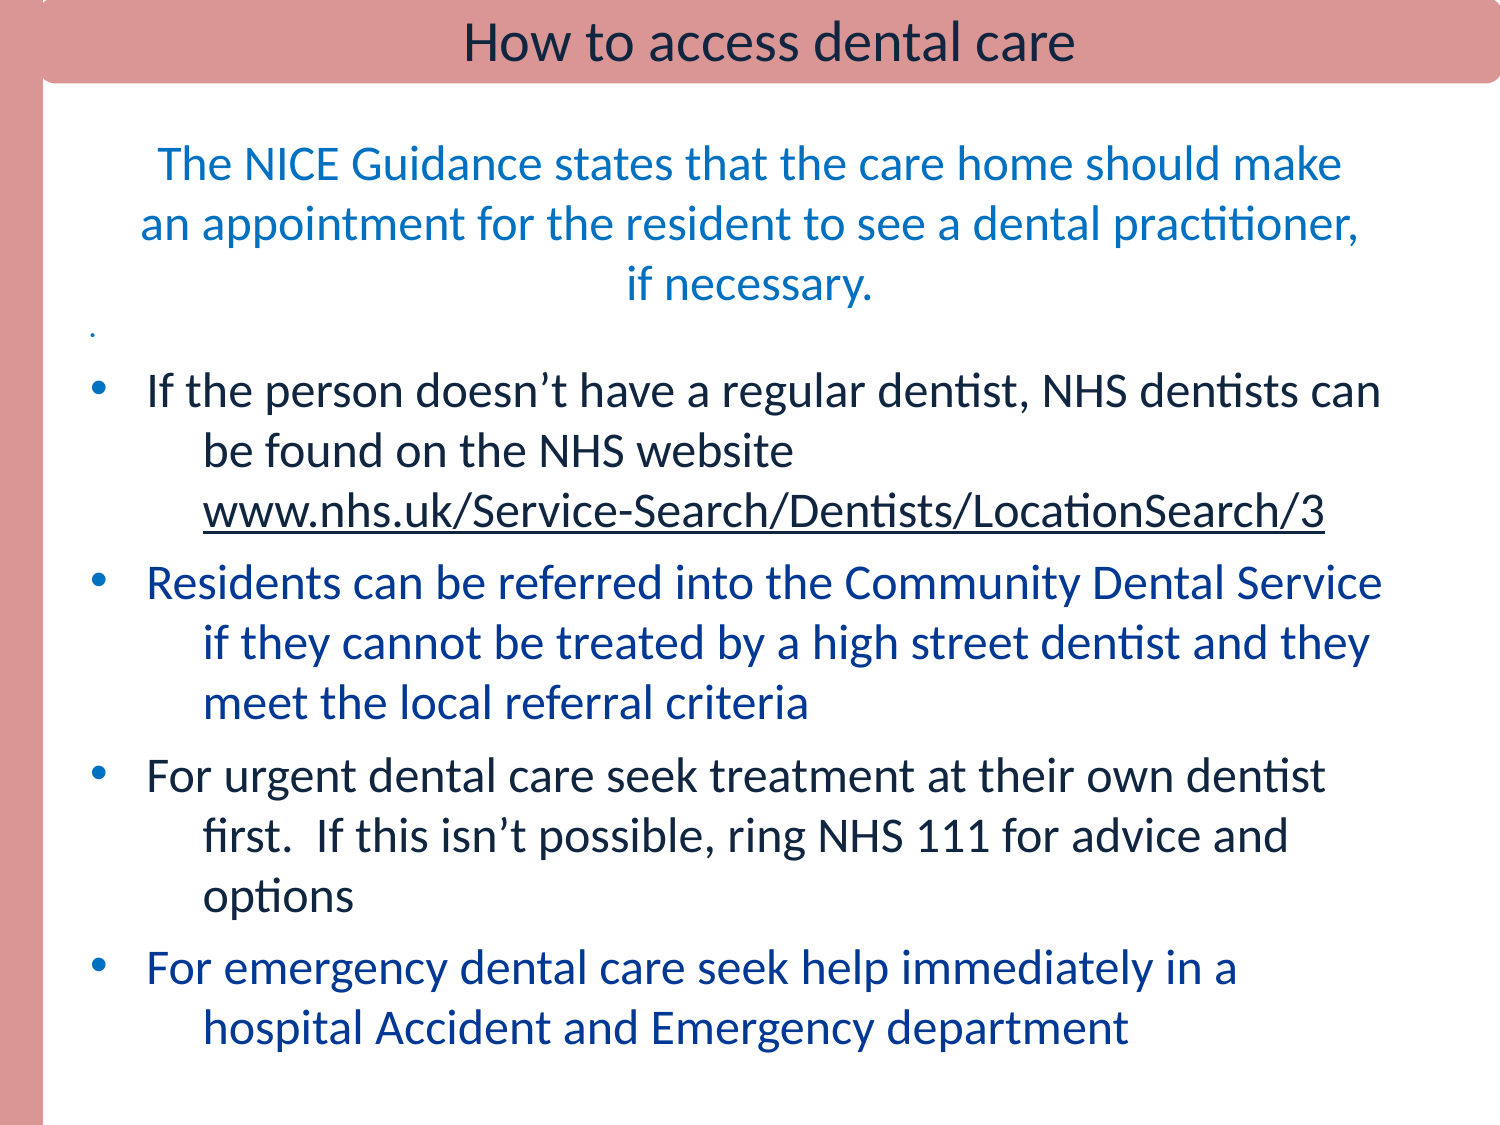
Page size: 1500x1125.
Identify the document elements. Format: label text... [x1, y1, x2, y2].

text_box [0, 0, 41, 1125]
text_box The NICE Guidance states that the care home should make an appointment for the resident to see a dental practitioner, if necessary. [113, 123, 1388, 318]
list If the person doesn’t have a regular dentist, NHS dentists can be found on the NHS website www.nhs.uk/Service-Search/Dentists/LocationSearch/3 Residents can be referred into the Community Dental Service if they cannot be treated by a high street dentist and they meet the local referral criteria For urgent dental care seek treatment at their own dentist first. If this isn’t possible, ring NHS 111 for advice and options For emergency dental care seek help immediately in a hospital Accident and Emergency department [75, 319, 1426, 1125]
text_box How to access dental care [41, 0, 1500, 82]
